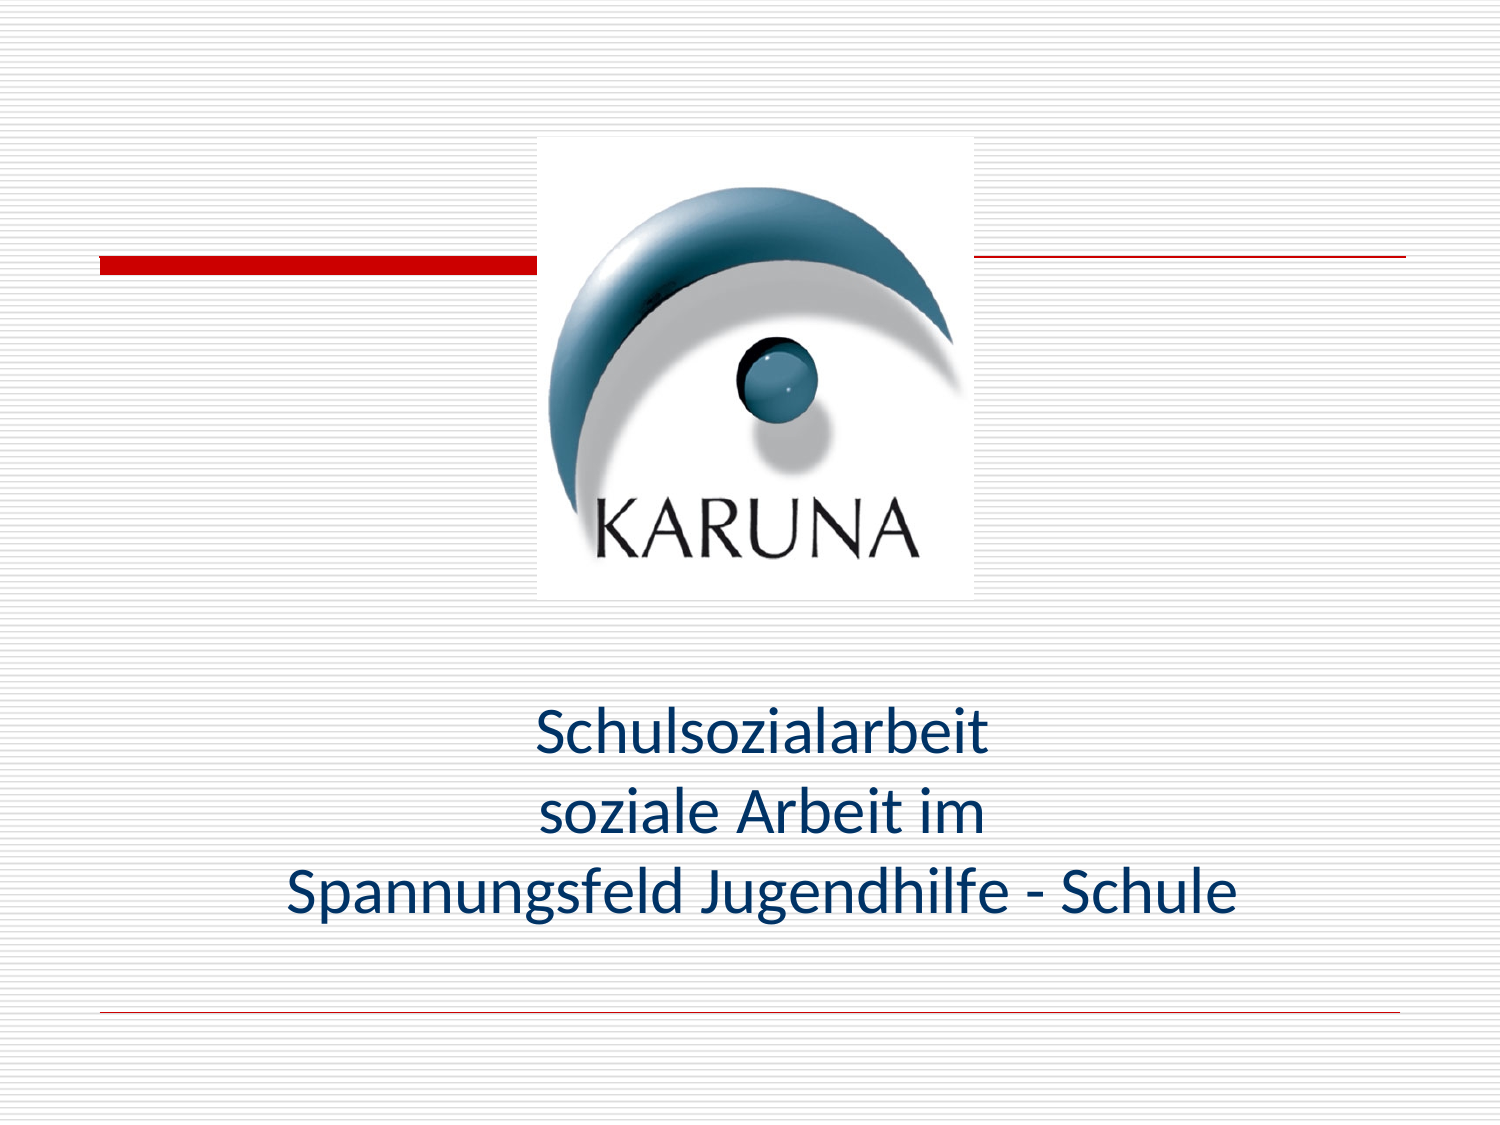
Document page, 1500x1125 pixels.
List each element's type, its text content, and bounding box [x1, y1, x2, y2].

picture [0, 0, 1500, 1125]
title Schulsozialarbeit soziale Arbeit im Spannungsfeld Jugendhilfe - Schule [64, 586, 1461, 935]
